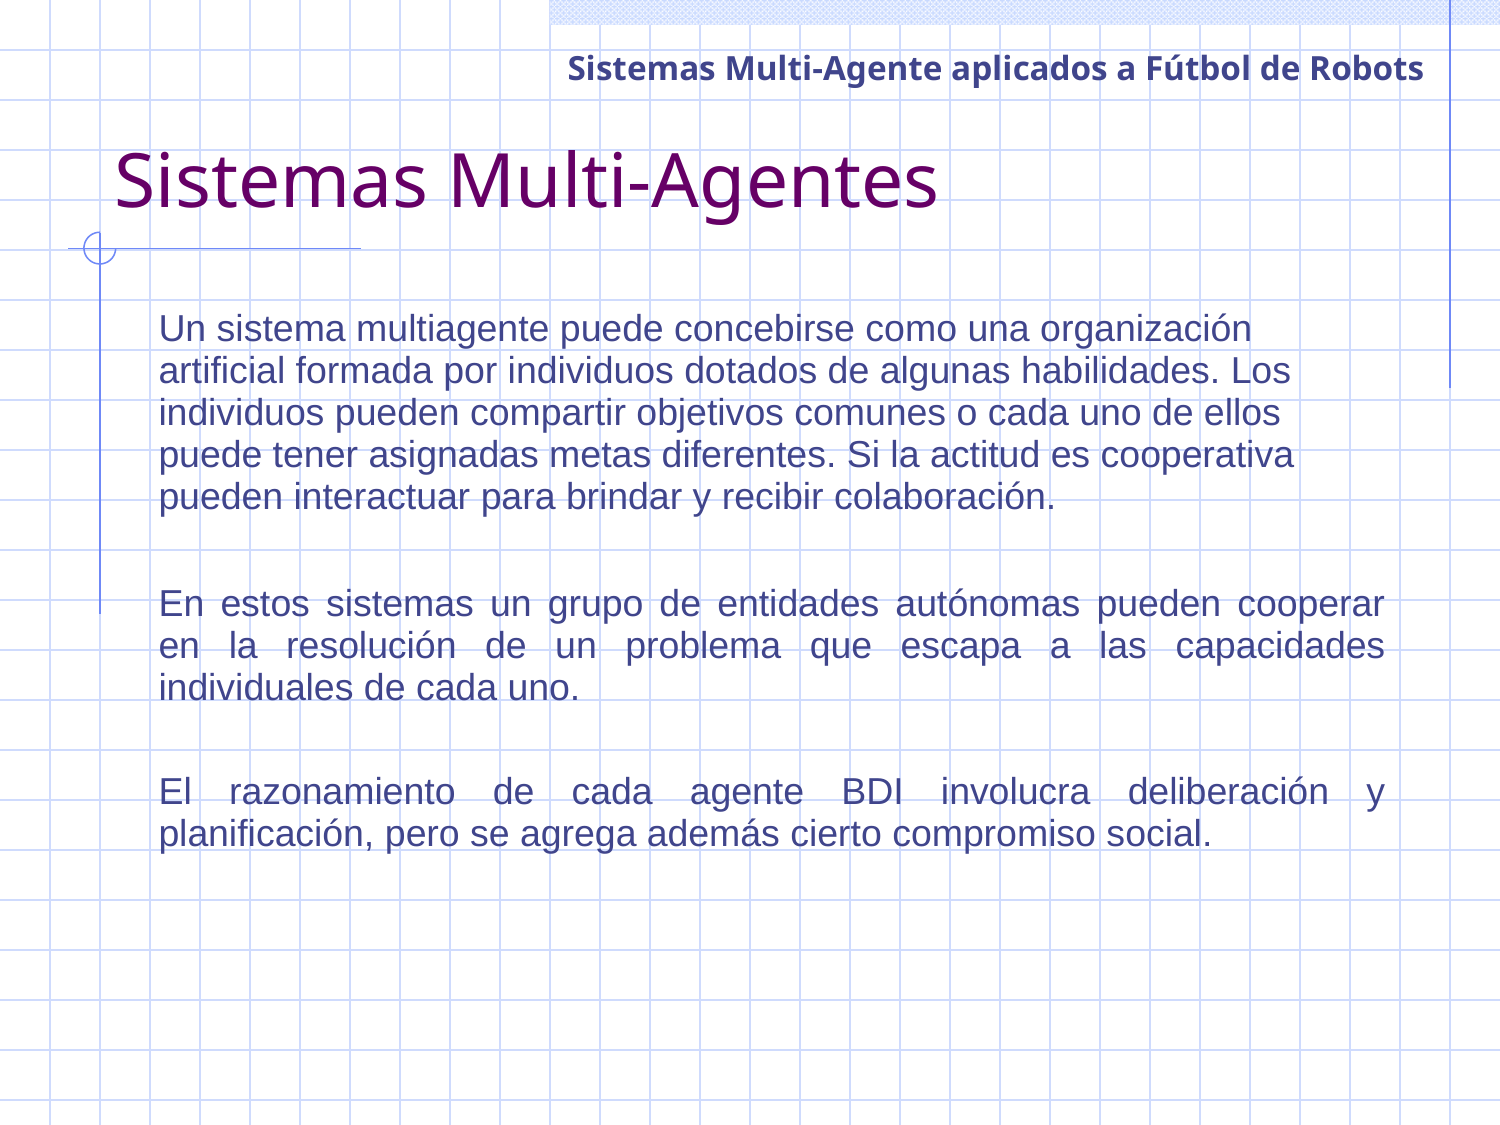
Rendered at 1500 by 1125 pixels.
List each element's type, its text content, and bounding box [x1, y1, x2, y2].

text_box Sistemas Multi-Agente aplicados a Fútbol de Robots [450, 37, 1441, 99]
list Un sistema multiagente puede concebirse como una organización artificial formada por individuos dotados de algunas habilidades. Los individuos pueden compartir objetivos comunes o cada uno de ellos puede tener asignadas metas diferentes. Si la actitud es cooperativa pueden interactuar para brindar y recibir colaboración. [87, 299, 1400, 574]
text_box En estos sistemas un grupo de entidades autónomas pueden cooperar en la resolución de un problema que escapa a las capacidades individuales de cada uno. [87, 574, 1400, 762]
text_box El razonamiento de cada agente BDI involucra deliberación y planificación, pero se agrega además cierto compromiso social. [87, 762, 1400, 950]
picture [1451, 0, 1500, 25]
title Sistemas Multi-Agentes [99, 112, 1123, 238]
picture [549, 0, 1449, 25]
